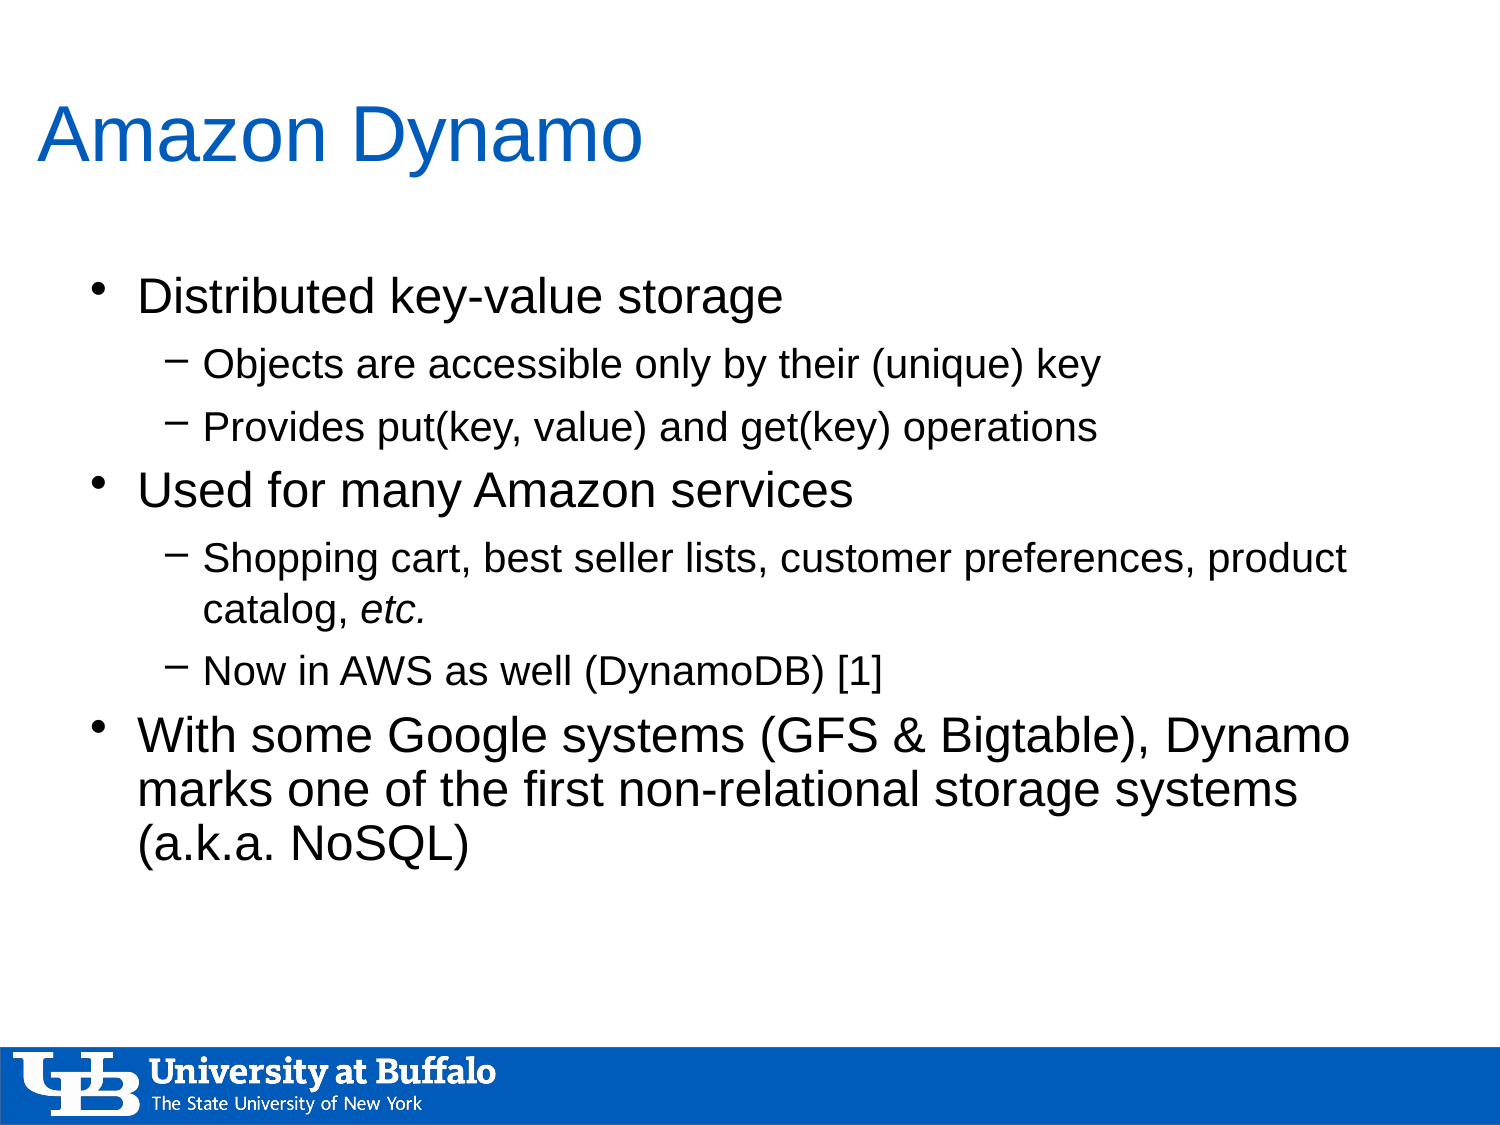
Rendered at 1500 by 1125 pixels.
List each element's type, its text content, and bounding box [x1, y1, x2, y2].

title Amazon Dynamo [37, 40, 1388, 228]
list Distributed key-value storage Objects are accessible only by their (unique) key Provides put(key, value) and get(key) operations Used for many Amazon services Shopping cart, best seller lists, customer preferences, product catalog, etc. Now in AWS as well (DynamoDB) [1] With some Google systems (GFS & Bigtable), Dynamo marks one of the first non-relational storage systems (a.k.a. NoSQL) [75, 263, 1425, 916]
picture [13, 1052, 496, 1116]
